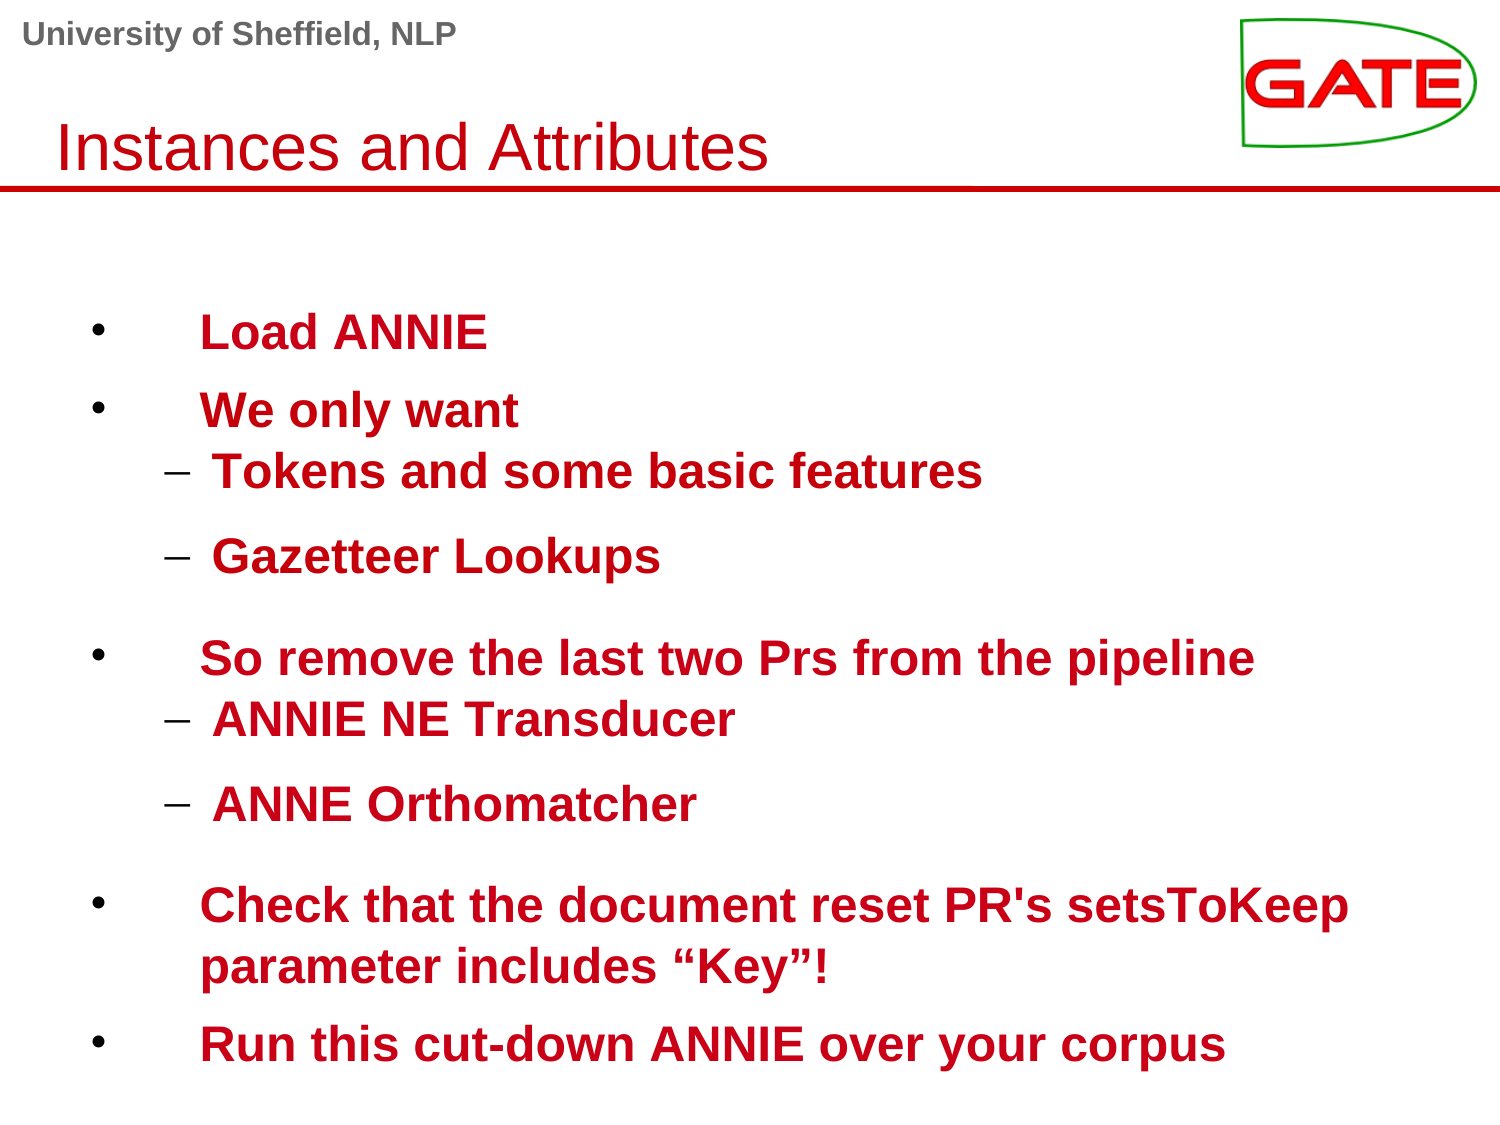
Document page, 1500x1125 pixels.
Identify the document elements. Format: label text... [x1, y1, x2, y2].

list Load ANNIE We only want Tokens and some basic features Gazetteer Lookups So remove the last two Prs from the pipeline ANNIE NE Transducer ANNE Orthomatcher Check that the document reset PR's setsToKeep parameter includes “Key”! Run this cut-down ANNIE over your corpus [75, 290, 1425, 1123]
title Instances and Attributes [41, 37, 1391, 254]
picture [1240, 18, 1477, 148]
